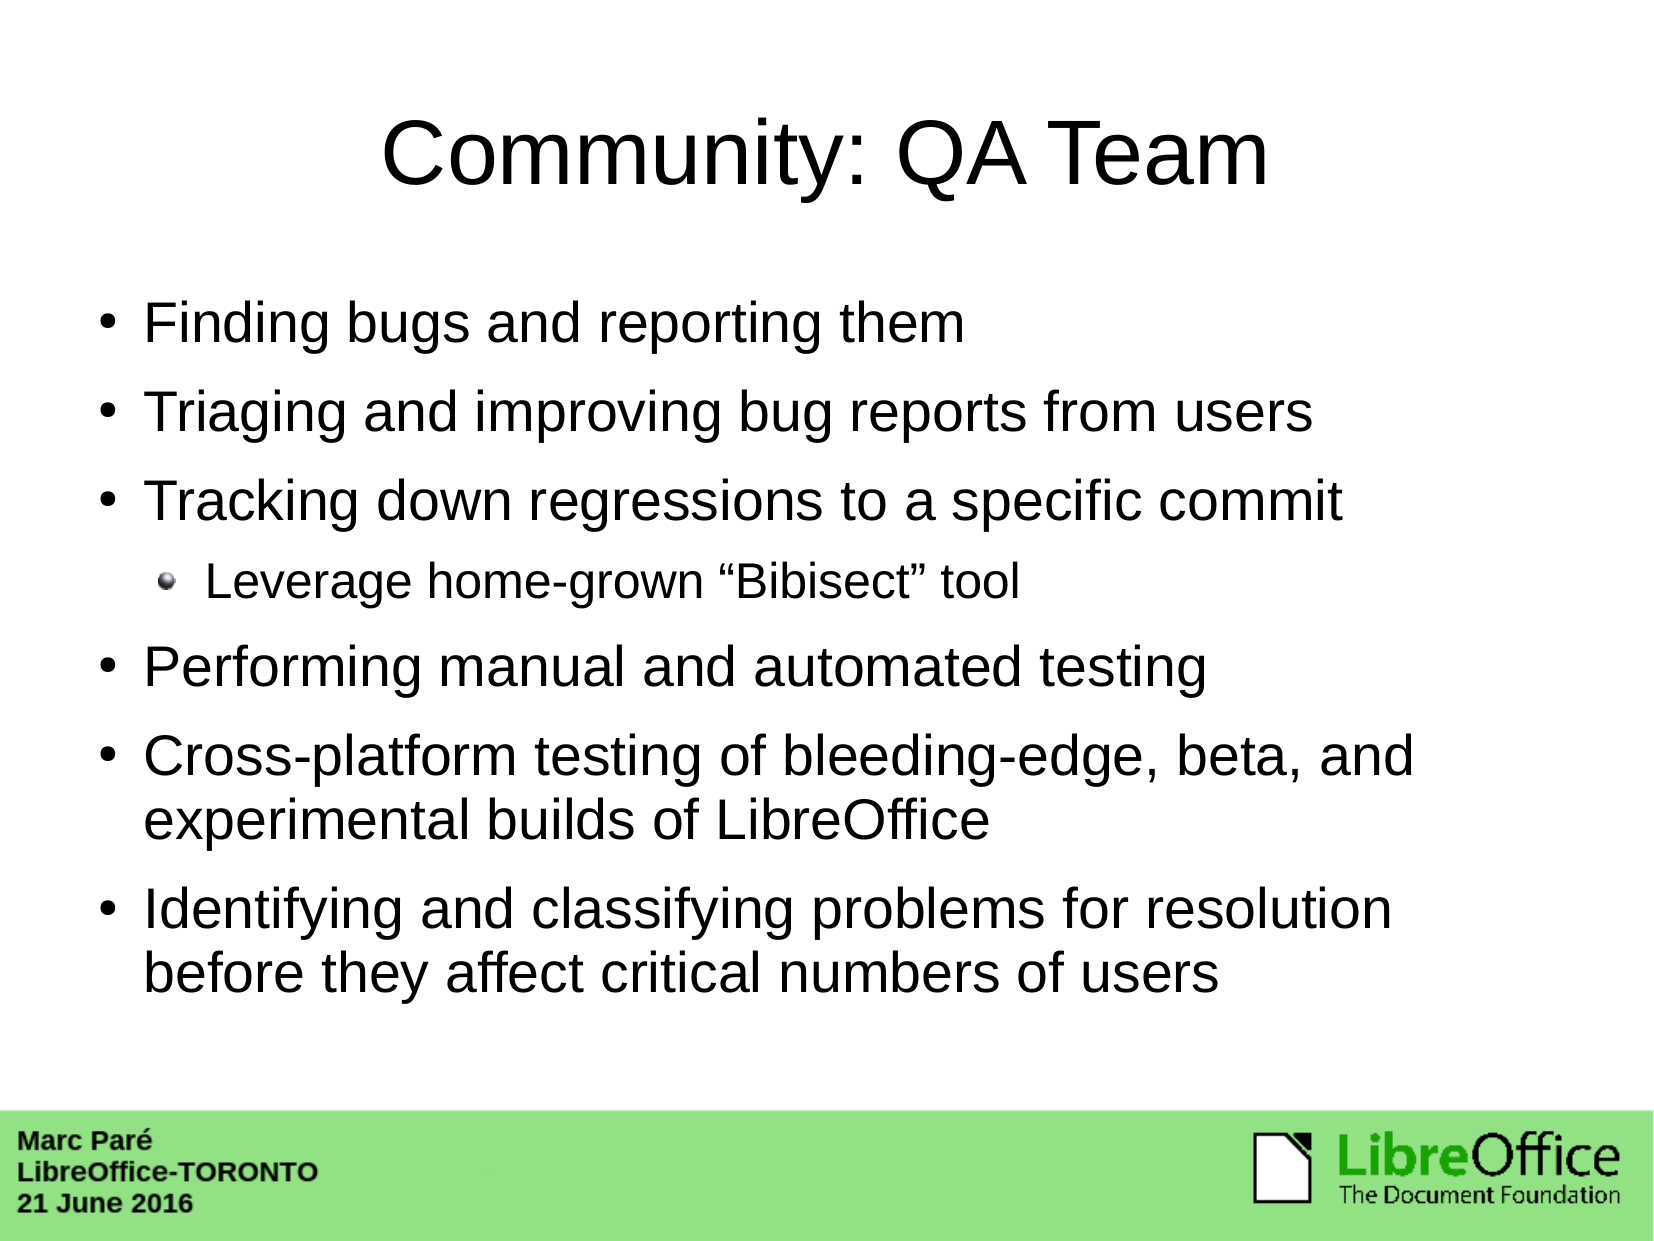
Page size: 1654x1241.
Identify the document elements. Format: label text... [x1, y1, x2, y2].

list Finding bugs and reporting them Triaging and improving bug reports from users Tracking down regressions to a specific commit Leverage home-grown “Bibisect” tool Performing manual and automated testing Cross-platform testing of bleeding-edge, beta, and experimental builds of LibreOffice Identifying and classifying problems for resolution before they affect critical numbers of users [82, 290, 1571, 1010]
picture [0, 0, 1654, 1241]
title Community: QA Team [82, 49, 1571, 257]
